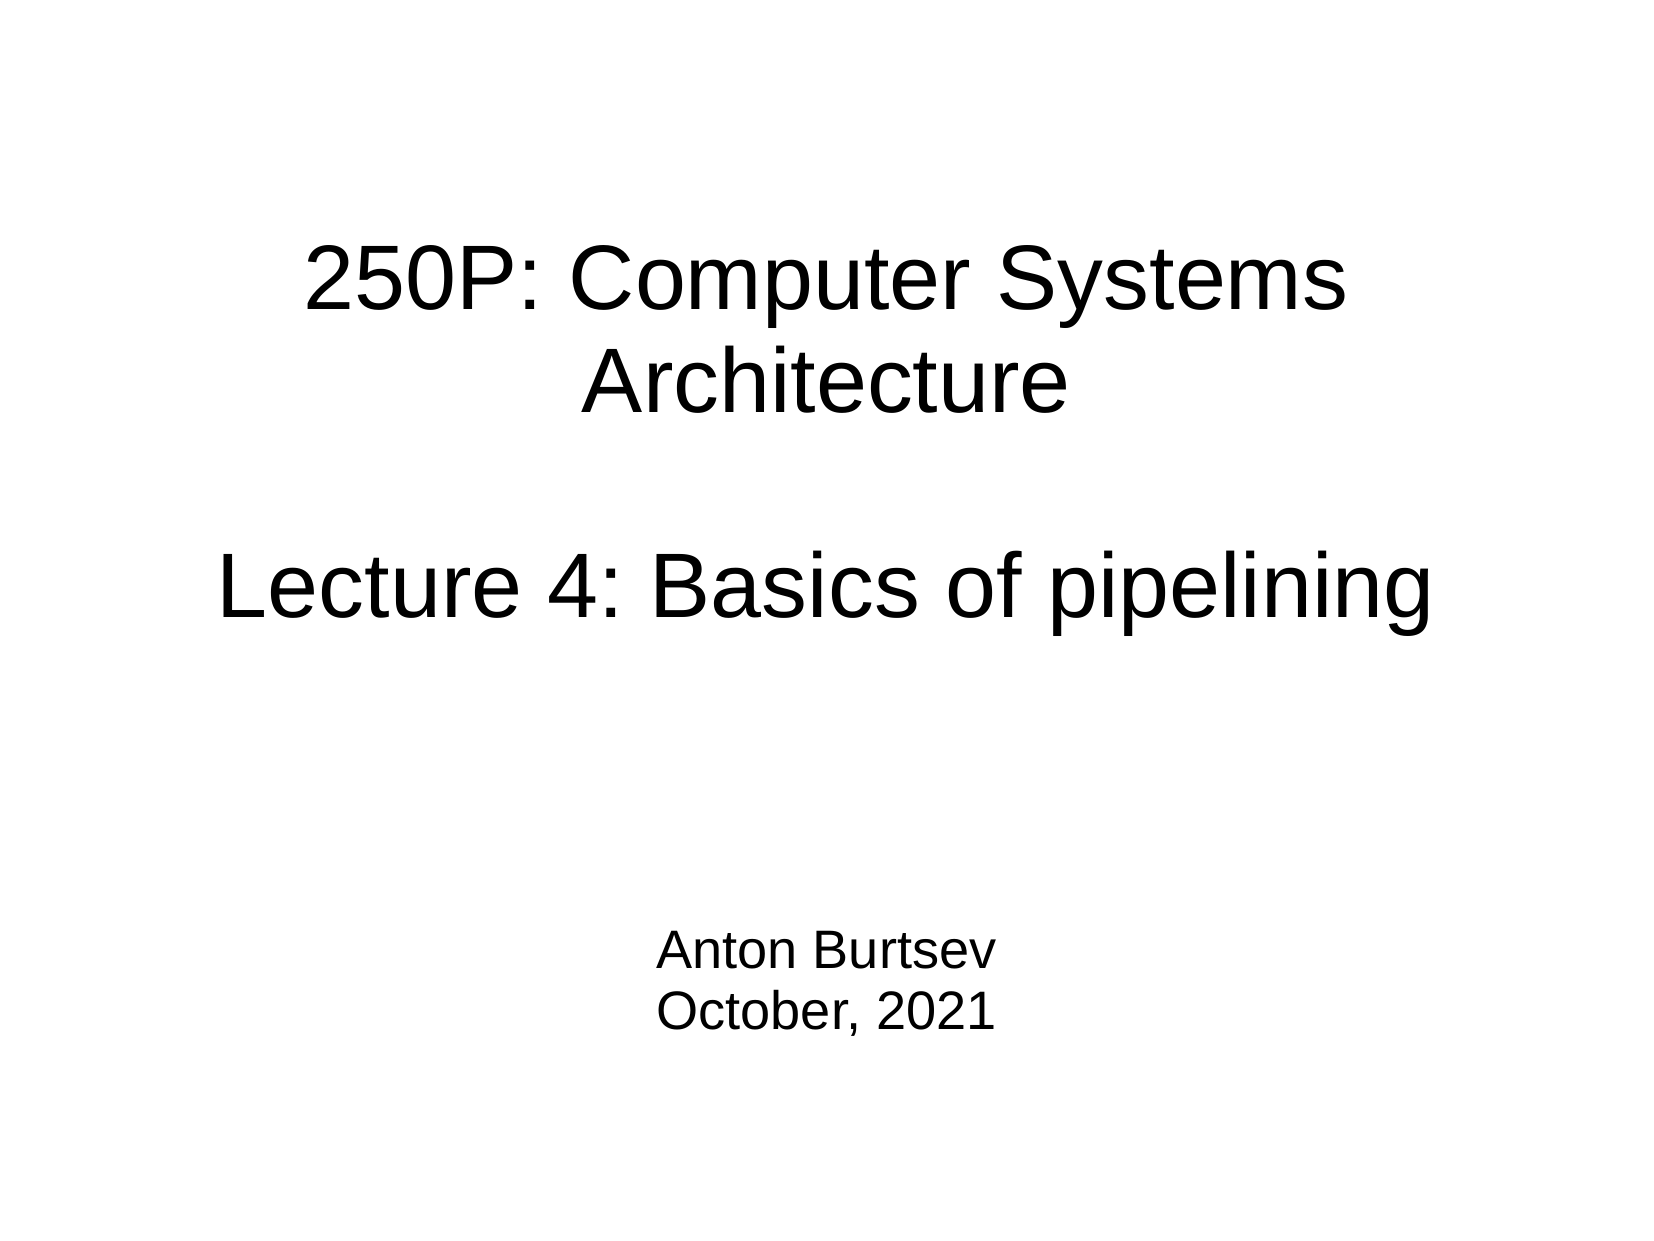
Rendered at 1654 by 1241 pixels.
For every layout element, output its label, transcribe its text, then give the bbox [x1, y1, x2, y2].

subtitle Anton Burtsev October, 2021 [82, 637, 1571, 1109]
title 250P: Computer Systems Architecture Lecture 4: Basics of pipelining [82, 113, 1571, 637]
